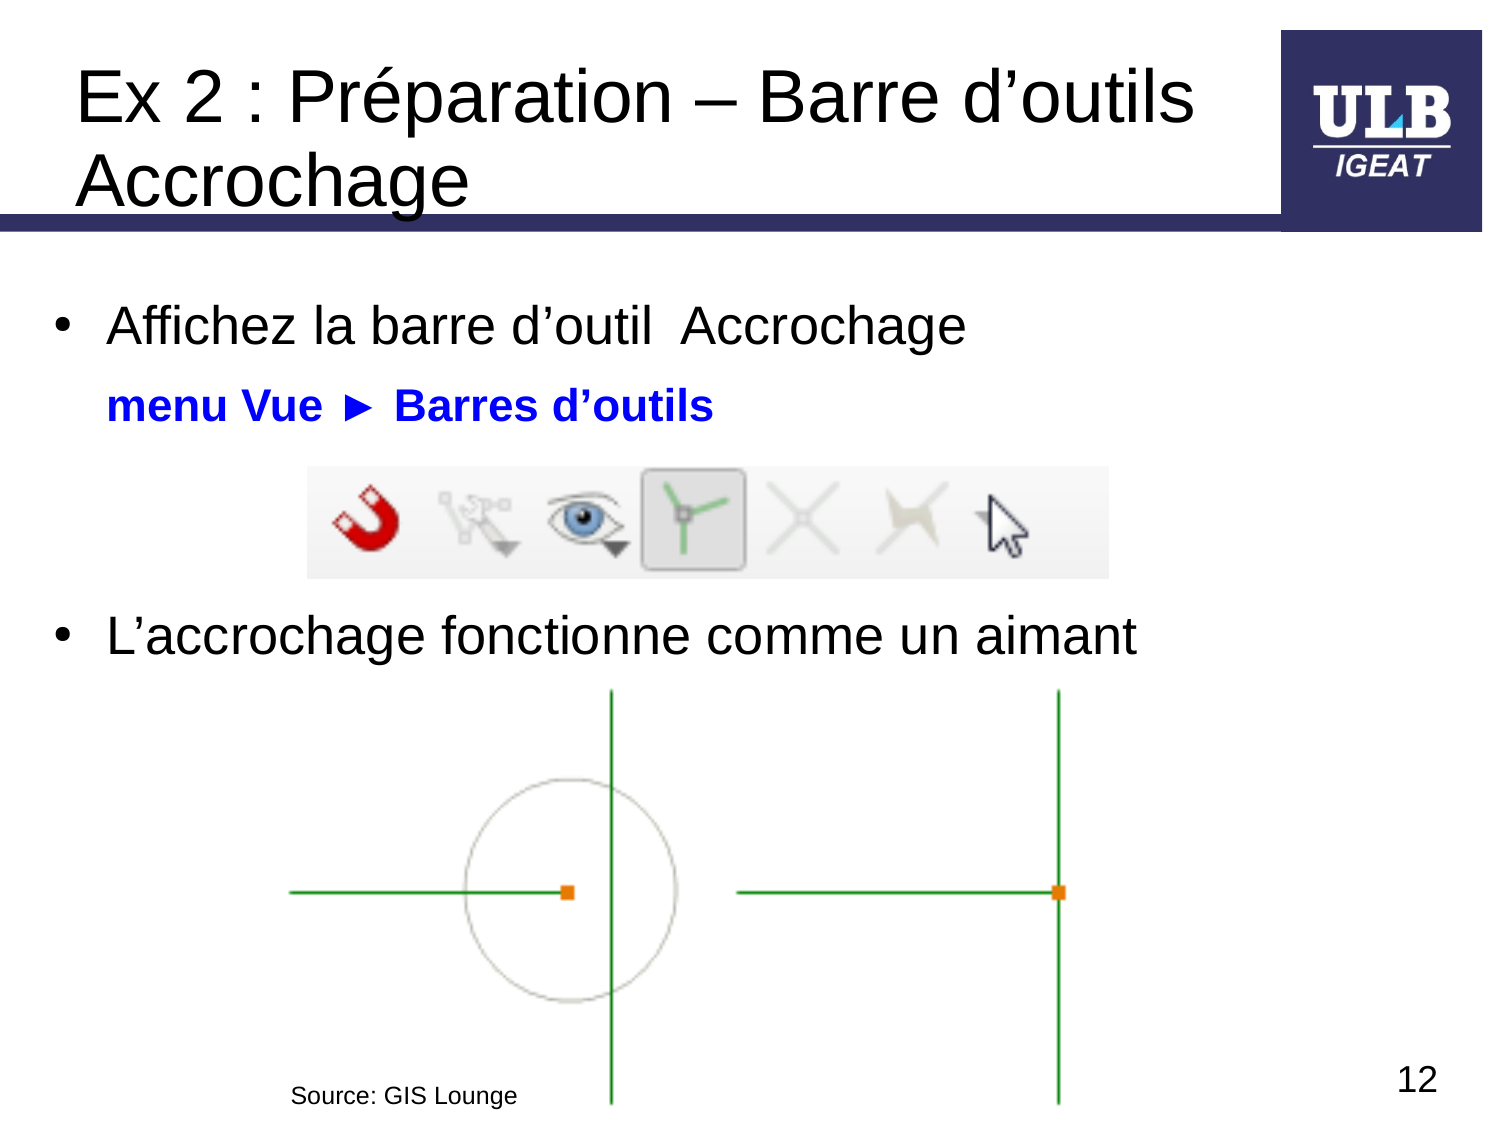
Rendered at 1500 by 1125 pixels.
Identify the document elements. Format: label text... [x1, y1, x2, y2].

picture [307, 466, 1109, 579]
text_box Source: GIS Lounge [271, 1065, 538, 1125]
picture [257, 673, 1146, 1123]
title Ex 2 : Préparation – Barre d’outils Accrochage [75, 44, 1425, 233]
list Affichez la barre d’outil Accrochage menu Vue ► Barres d’outils L’accrochage fonctionne comme un aimant [35, 295, 1477, 1111]
picture [1281, 30, 1483, 232]
